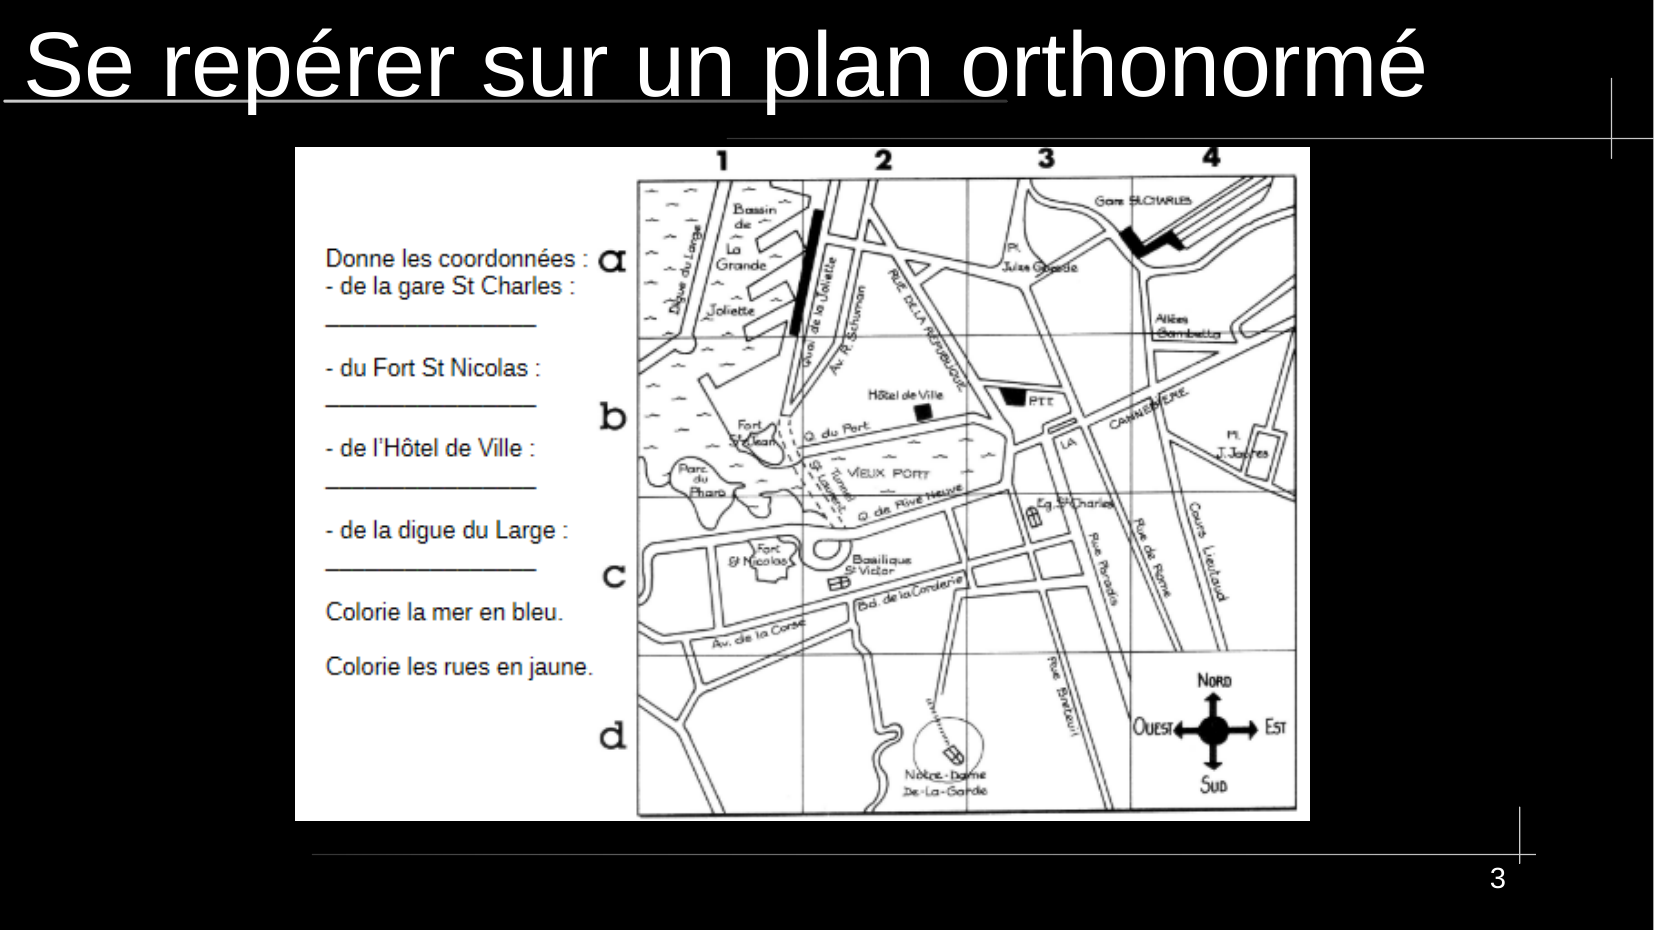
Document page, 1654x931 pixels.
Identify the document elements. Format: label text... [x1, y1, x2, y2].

title Se repérer sur un plan orthonormé [23, 11, 1589, 119]
picture [295, 147, 1310, 821]
